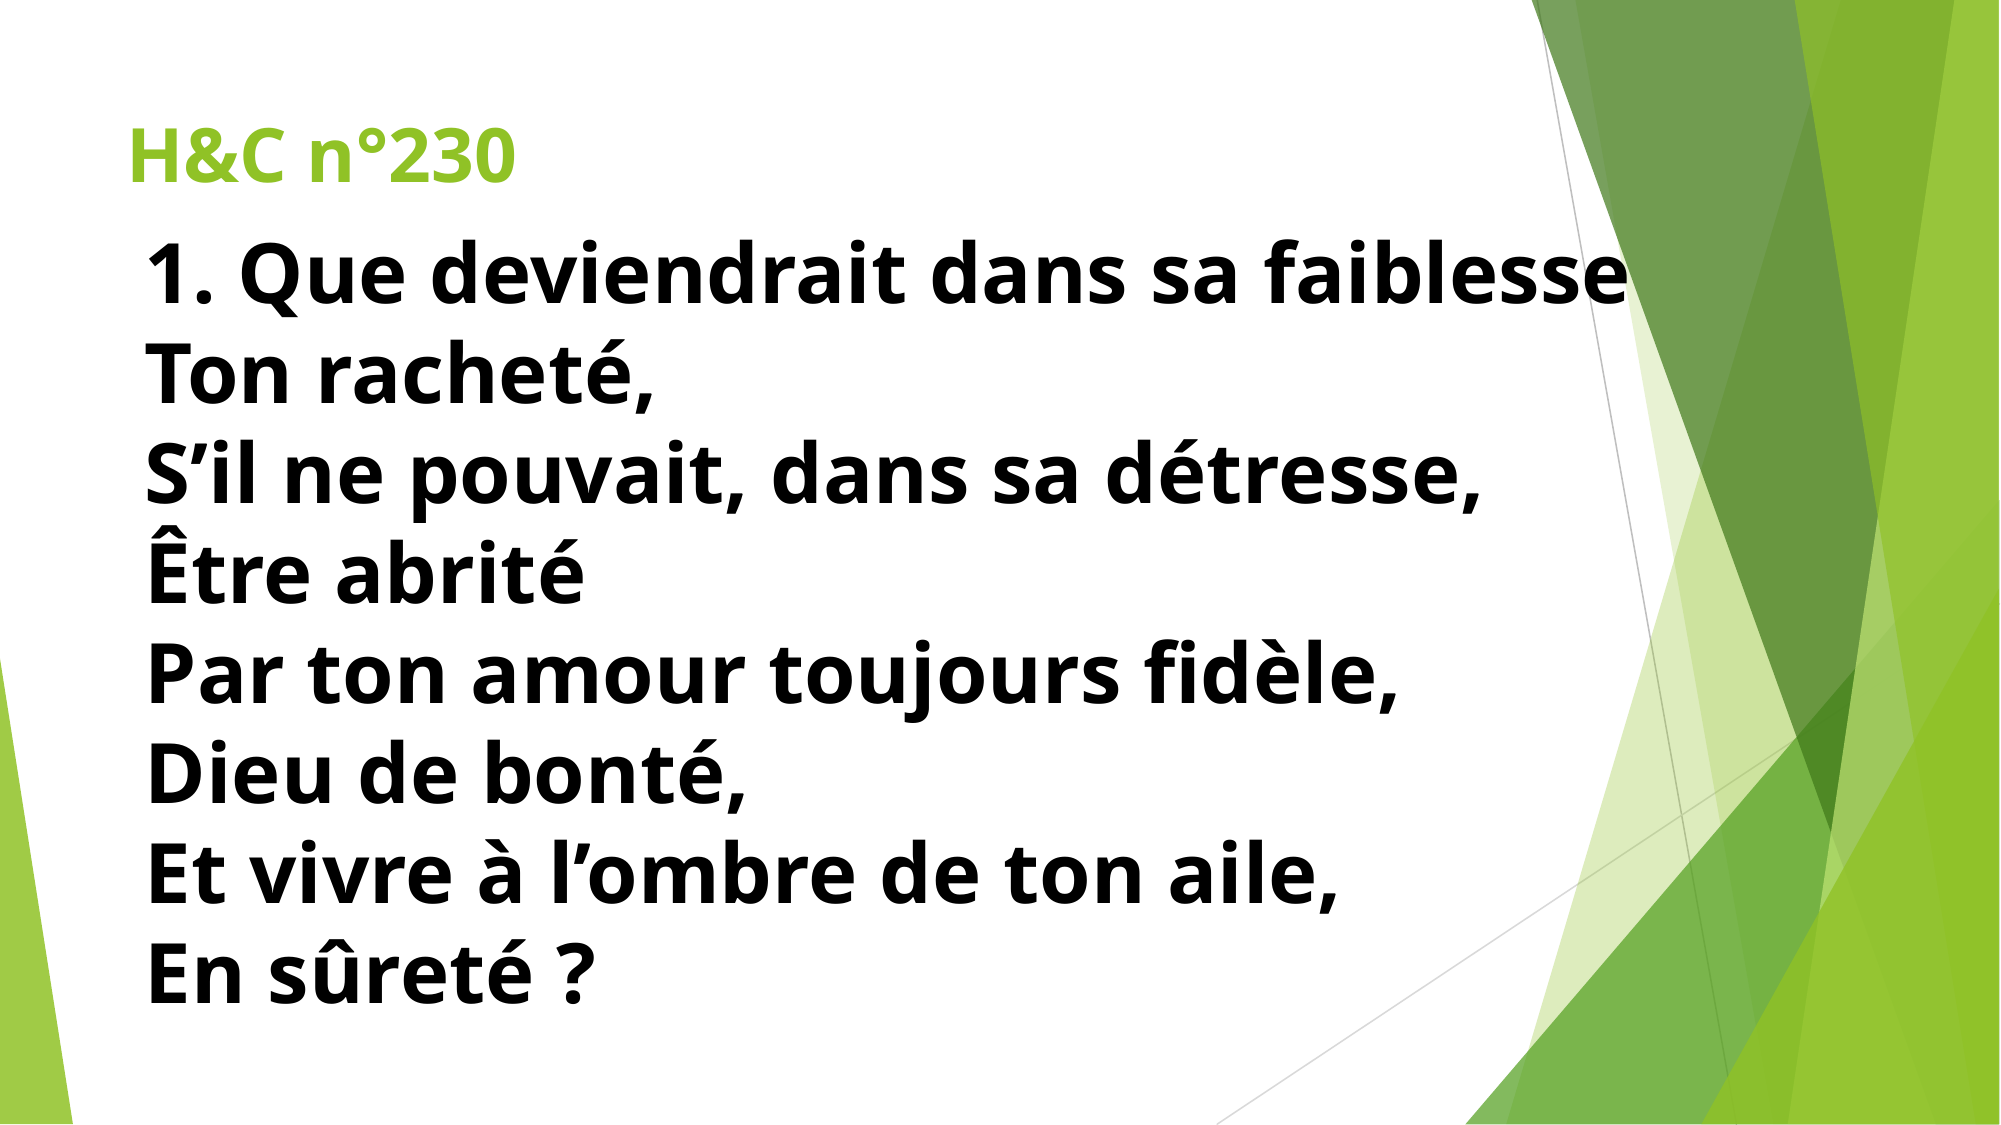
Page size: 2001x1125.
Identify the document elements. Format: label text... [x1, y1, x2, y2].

text_box 1. Que deviendrait dans sa faiblesse Ton racheté, S’il ne pouvait, dans sa détresse, Être abrité Par ton amour toujours fidèle, Dieu de bonté, Et vivre à l’ombre de ton aile, En sûreté ? [129, 212, 1961, 1074]
text_box H&C n°230 [111, 99, 1522, 213]
